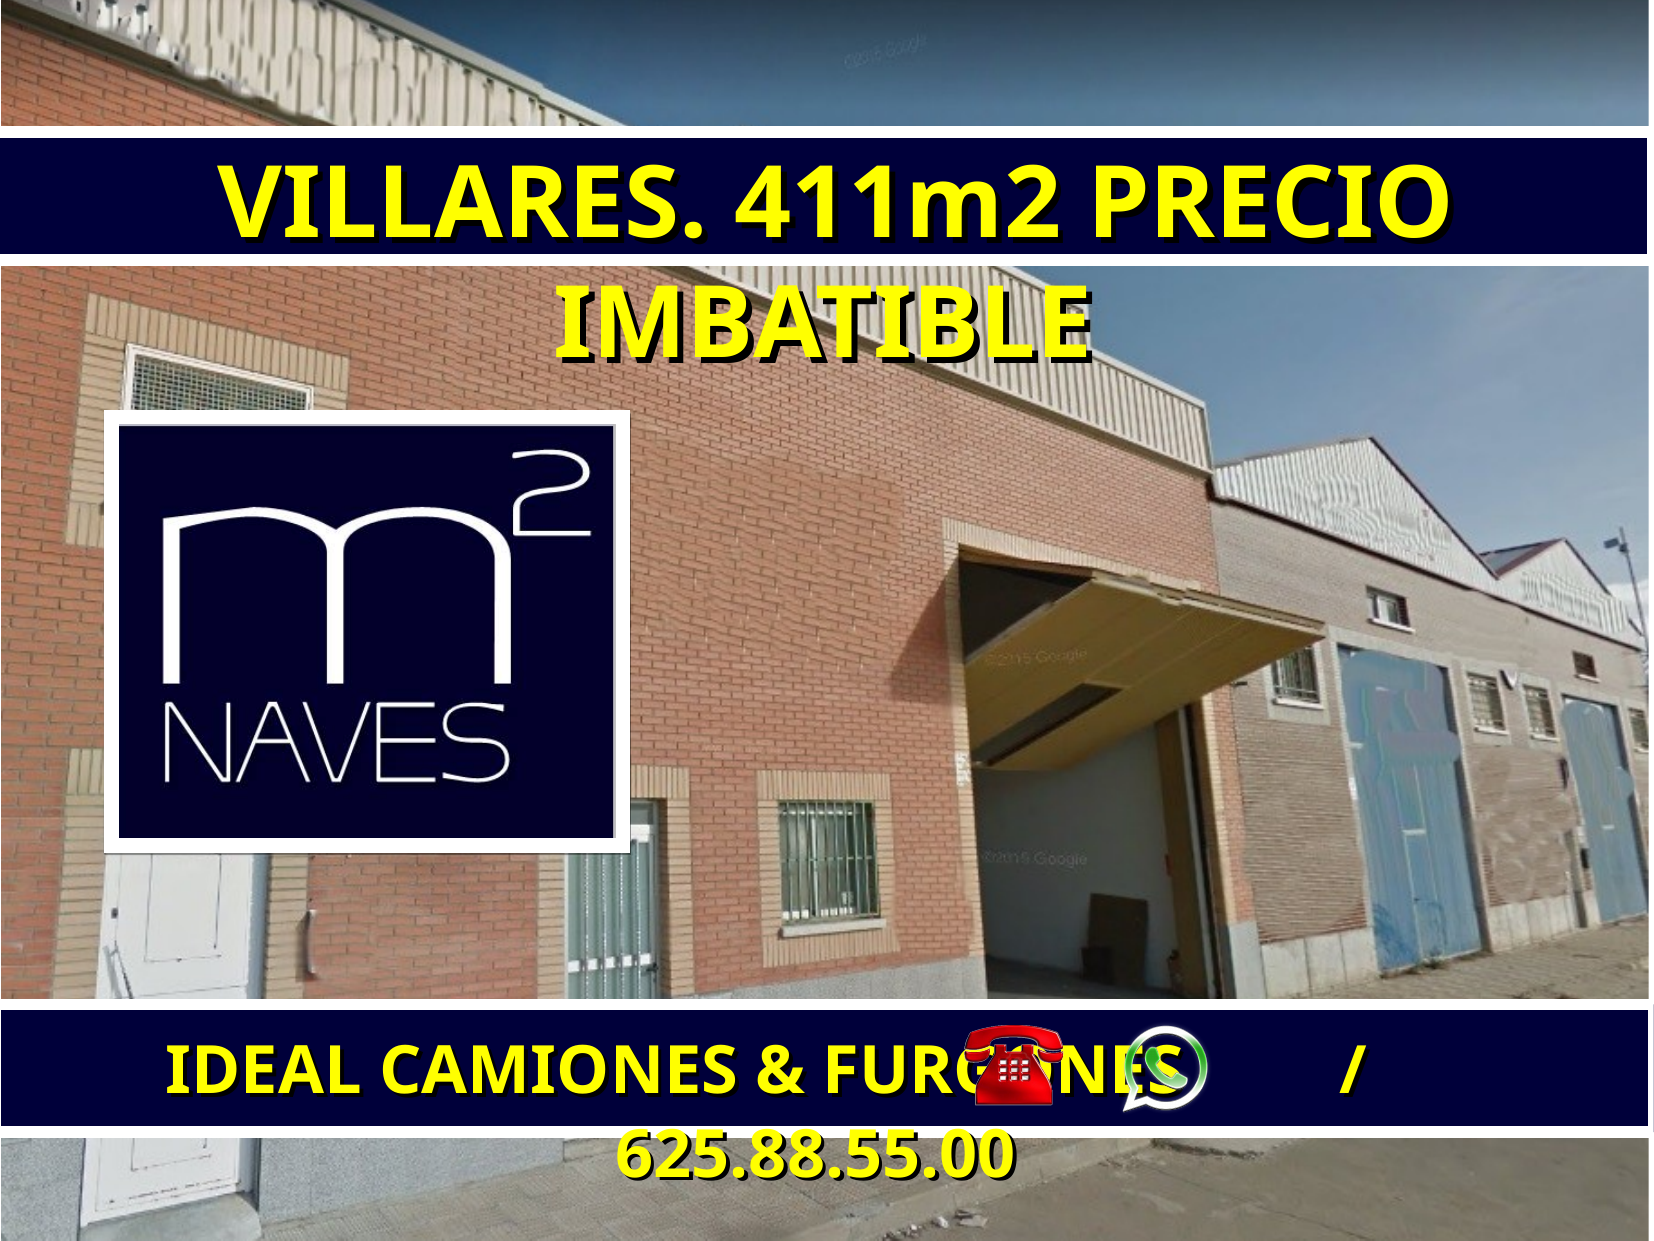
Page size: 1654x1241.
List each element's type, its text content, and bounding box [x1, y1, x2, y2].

picture [802, 1159, 813, 1170]
picture [764, 1159, 774, 1170]
picture [630, 1157, 641, 1170]
picture [1, 266, 1649, 999]
picture [975, 1138, 981, 1152]
title VILLARES. 411m2 PRECIO IMBATIBLE [0, 132, 1653, 260]
picture [1, 0, 1649, 126]
text_box IDEAL CAMIONES & FURGONES / 625.88.55.00 [0, 1004, 1654, 1133]
picture [1, 1138, 1649, 1241]
picture [765, 1139, 773, 1147]
picture [803, 1139, 812, 1147]
picture [952, 1003, 1249, 1131]
picture [955, 1140, 965, 1169]
picture [993, 1140, 1003, 1169]
